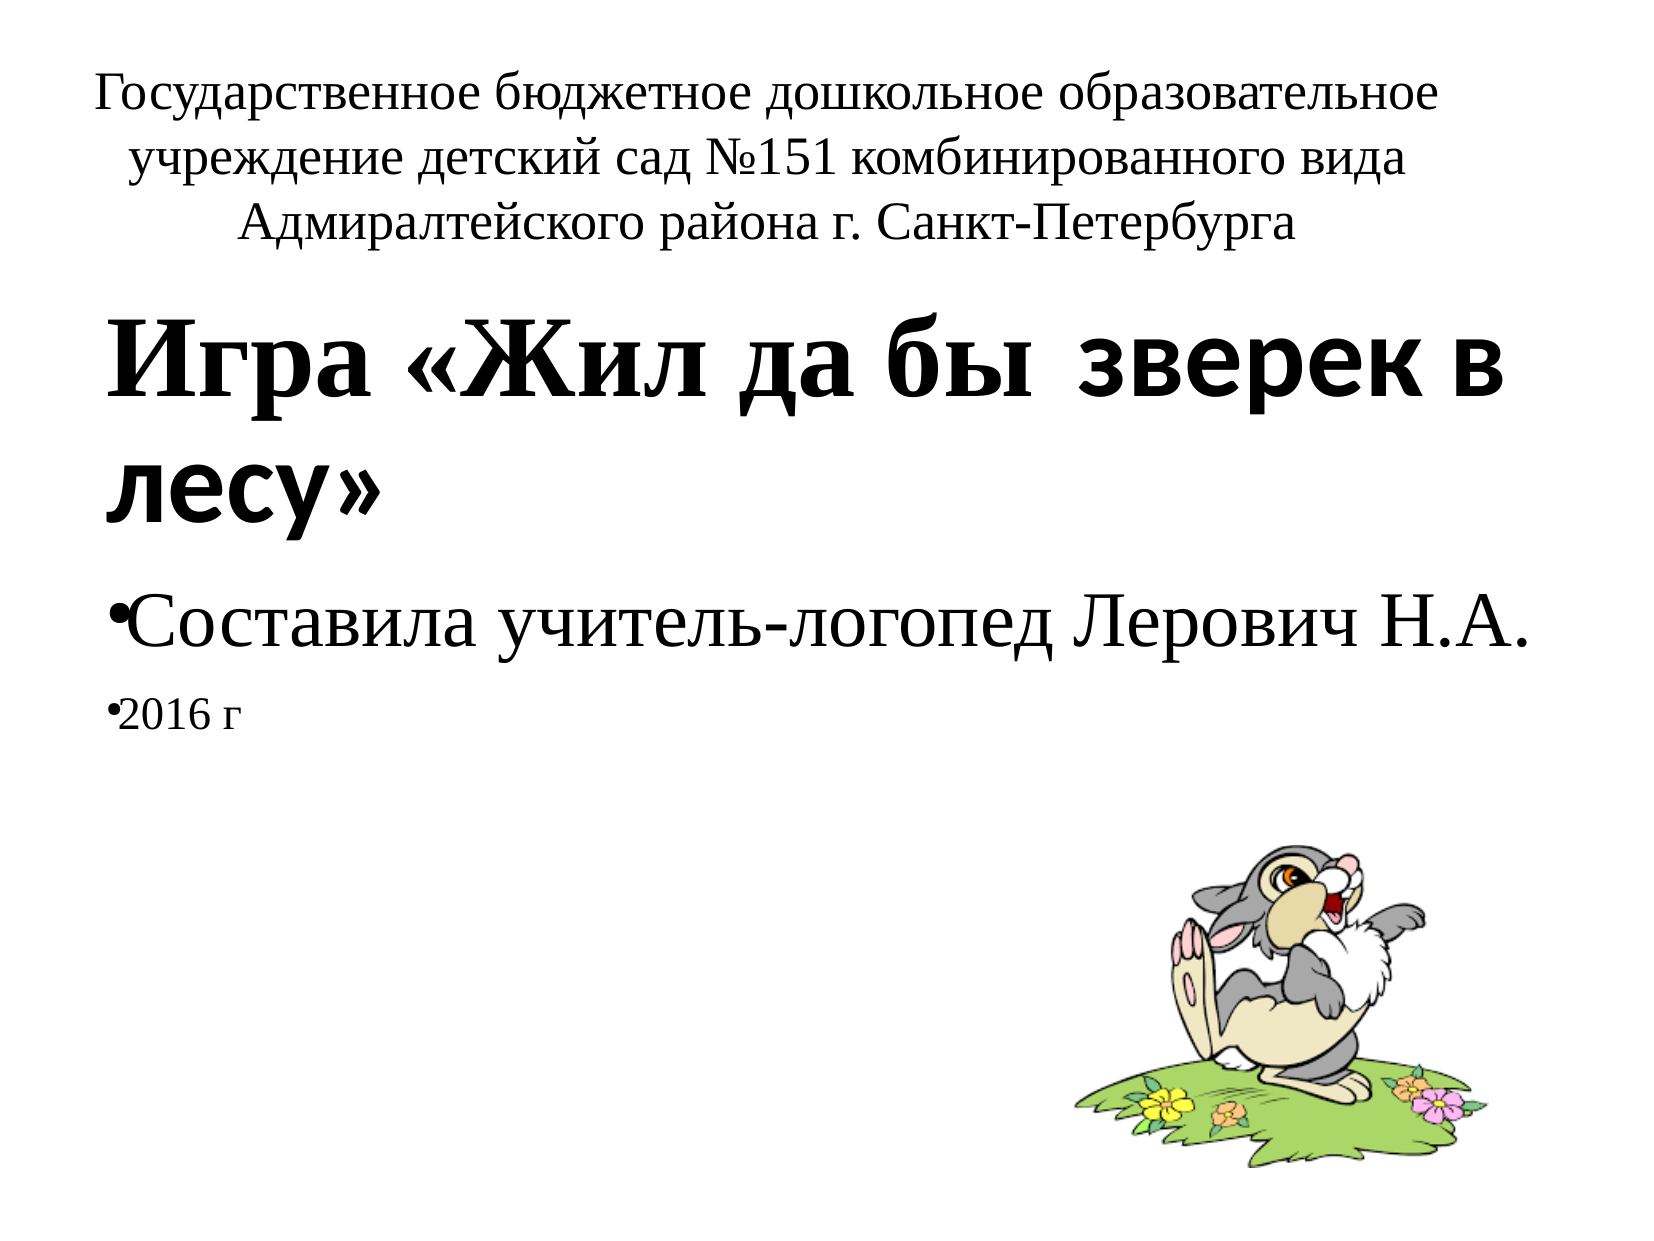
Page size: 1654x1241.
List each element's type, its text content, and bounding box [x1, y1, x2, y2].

list Игра «Жил да бы зверек в лесу» Составила учитель-логопед Лерович Н.А. 2016 г [106, 295, 1551, 833]
picture [1074, 845, 1489, 1168]
title Государственное бюджетное дошкольное образовательное учреждение детский сад №151 комбинированного вида Адмиралтейского района г. Санкт-Петербурга [82, 49, 1453, 257]
